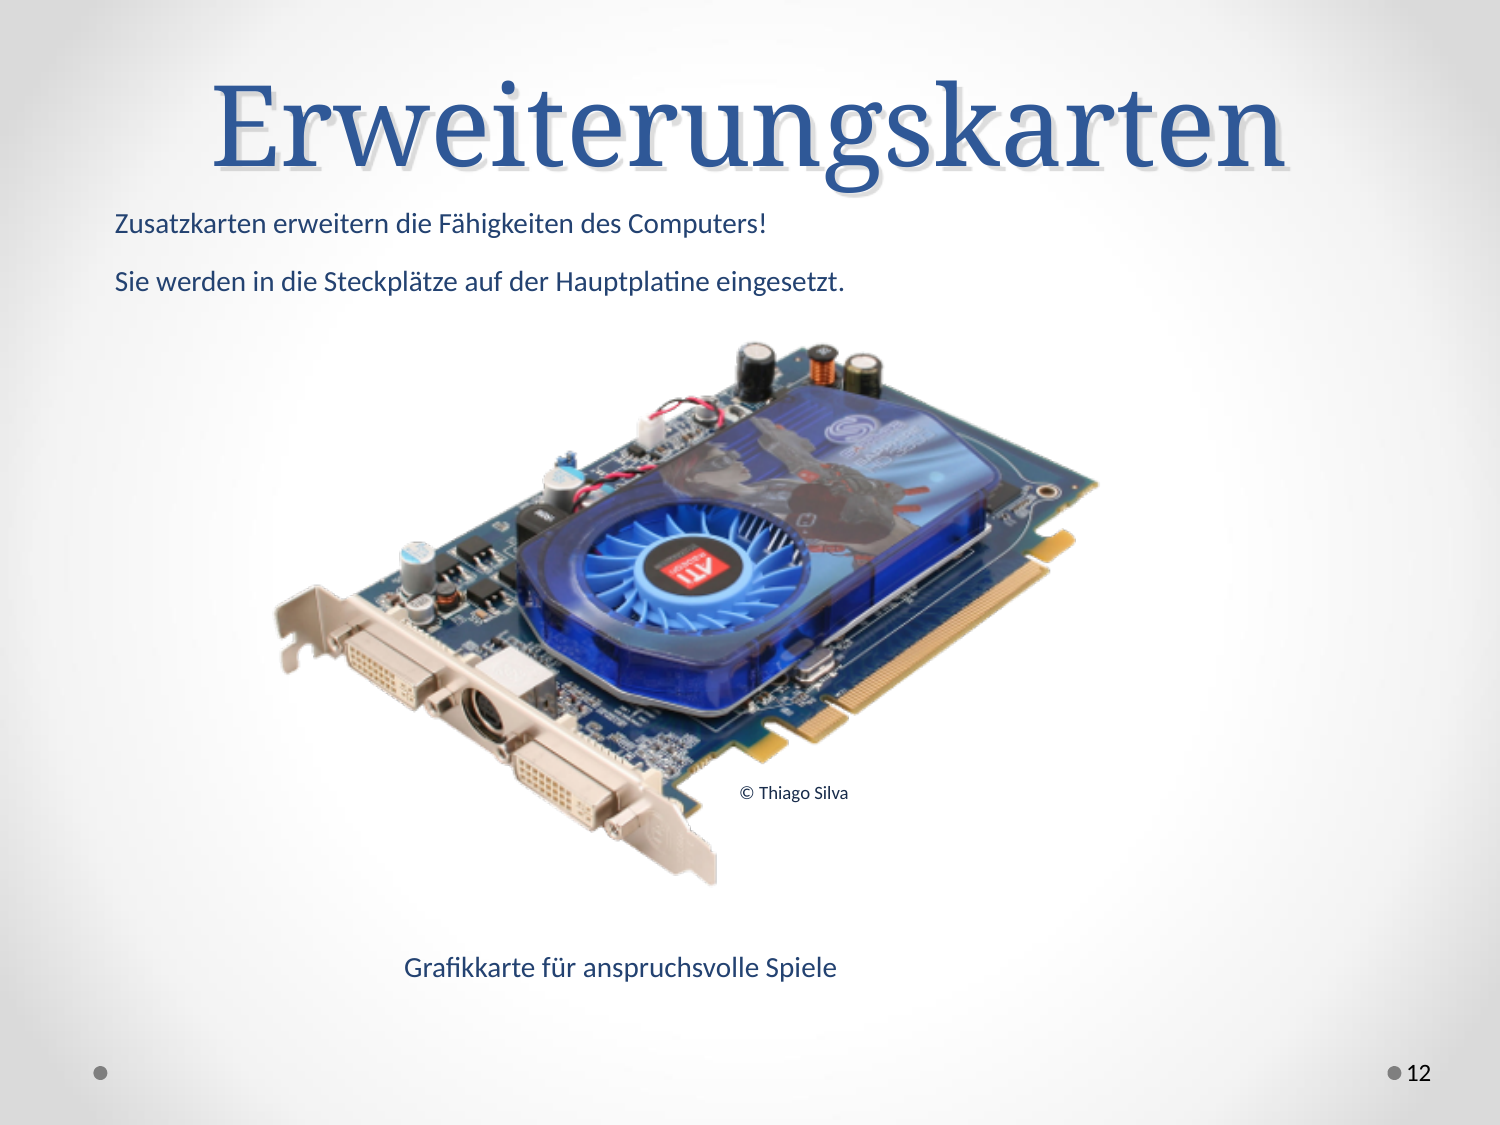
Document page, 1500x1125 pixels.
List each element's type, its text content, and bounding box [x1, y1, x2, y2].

text_box Grafikkarte für anspruchsvolle Spiele [389, 940, 1063, 991]
picture [259, 326, 1119, 905]
text_box Zusatzkarten erweitern die Fähigkeiten des Computers! Sie werden in die Steckplätze auf der Hauptplatine eingesetzt. [100, 196, 1436, 306]
title Erweiterungskarten [75, 60, 1426, 197]
text_box © Thiago Silva [724, 774, 864, 812]
